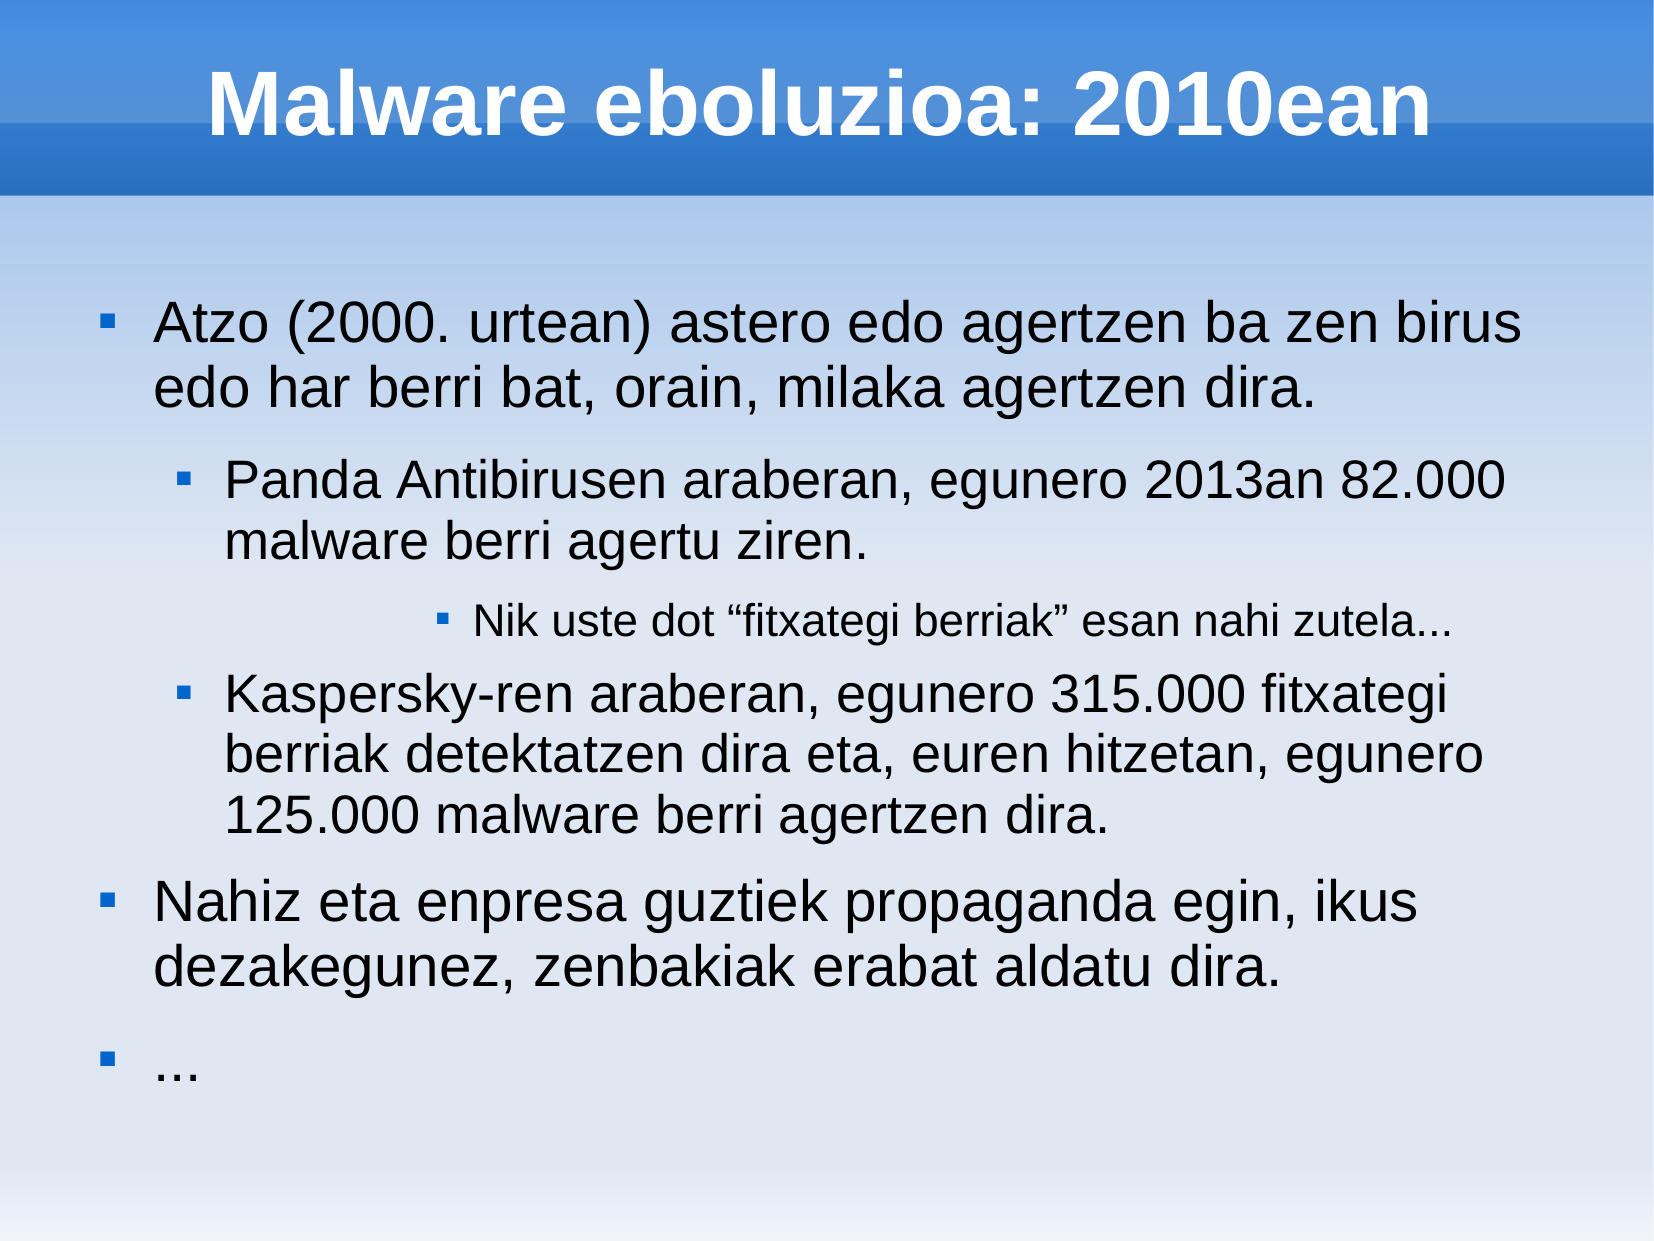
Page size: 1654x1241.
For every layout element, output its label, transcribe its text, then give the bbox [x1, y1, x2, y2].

title Malware eboluzioa: 2010ean [76, 0, 1565, 208]
picture [0, 0, 1654, 1241]
list Atzo (2000. urtean) astero edo agertzen ba zen birus edo har berri bat, orain, milaka agertzen dira. Panda Antibirusen araberan, egunero 2013an 82.000 malware berri agertu ziren. Nik uste dot “fitxategi berriak” esan nahi zutela... Kaspersky-ren araberan, egunero 315.000 fitxategi berriak detektatzen dira eta, euren hitzetan, egunero 125.000 malware berri agertzen dira. Nahiz eta enpresa guztiek propaganda egin, ikus dezakegunez, zenbakiak erabat aldatu dira. ... [82, 290, 1571, 1109]
